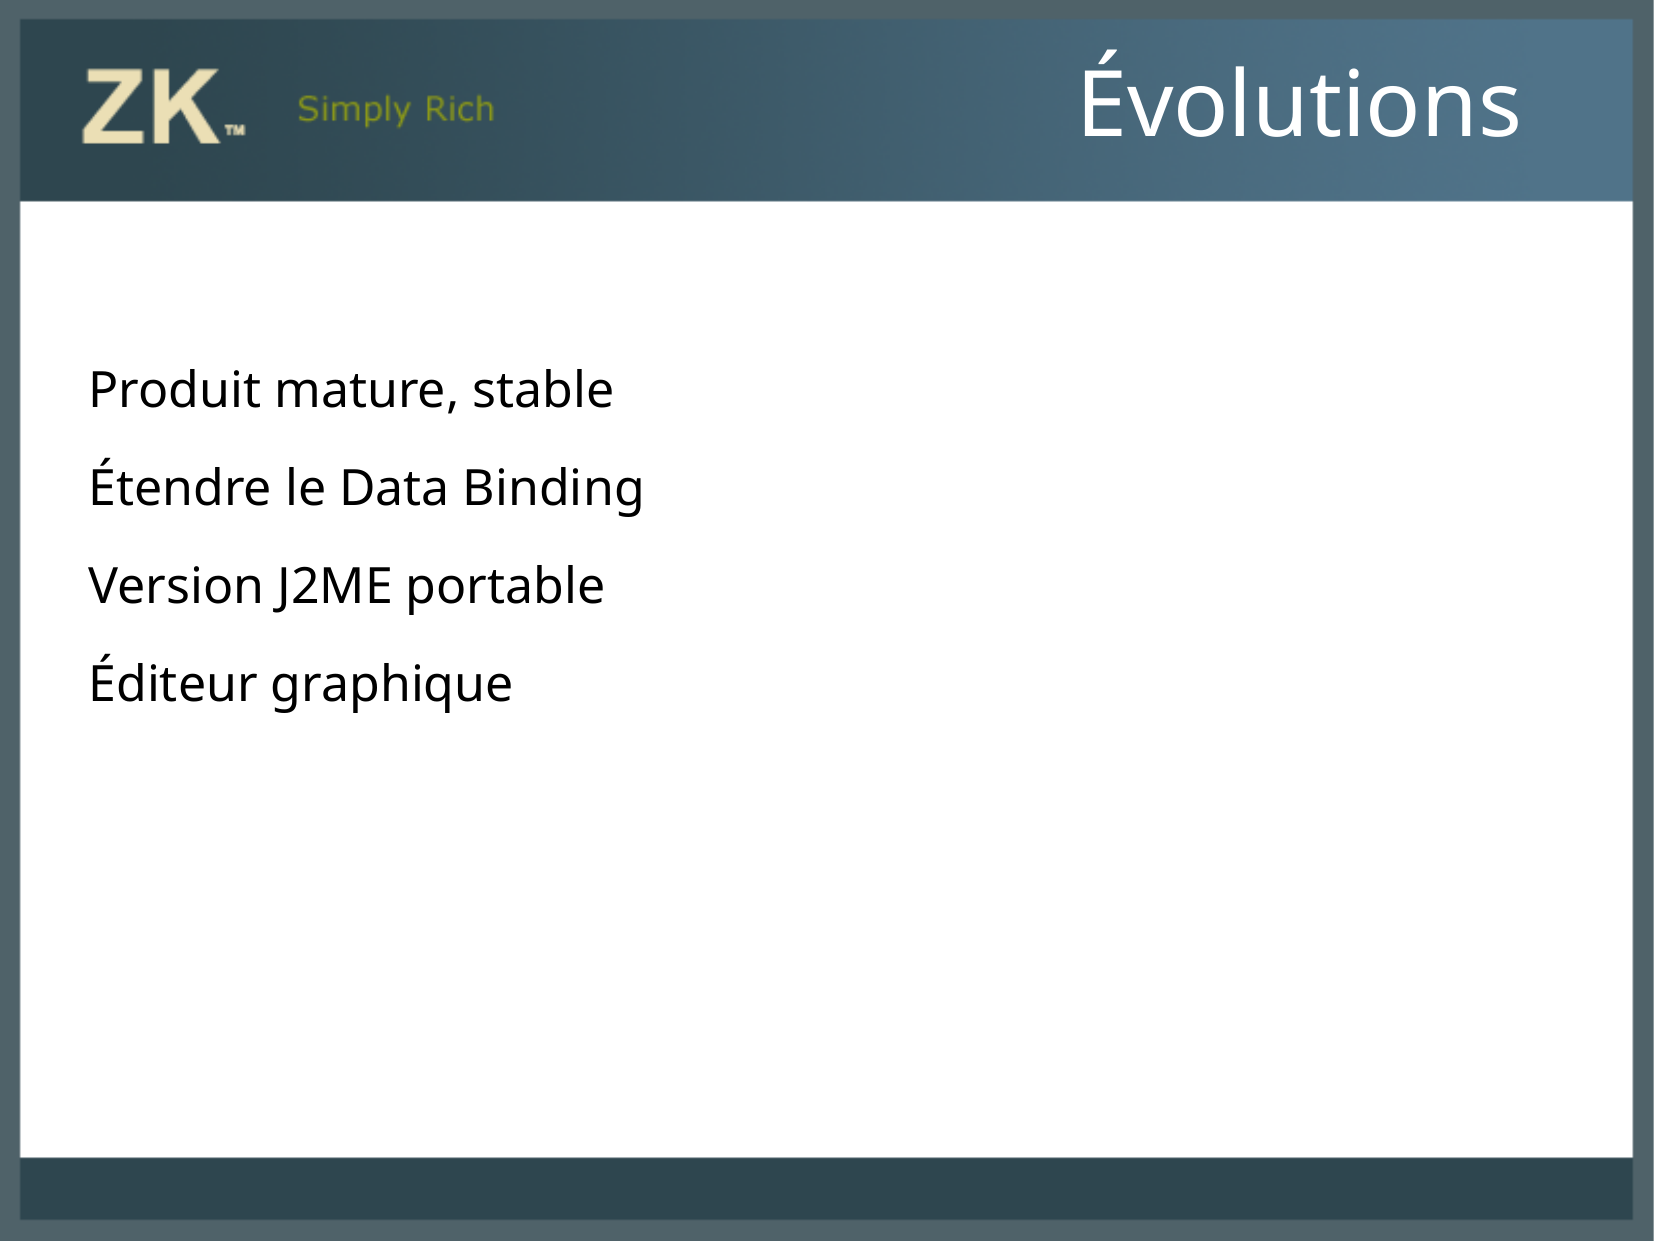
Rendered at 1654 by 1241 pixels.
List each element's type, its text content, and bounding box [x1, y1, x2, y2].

list Produit mature, stable Étendre le Data Binding Version J2ME portable Éditeur graphique [70, 354, 1052, 798]
picture [0, 0, 1654, 1241]
title Évolutions [974, 30, 1625, 172]
